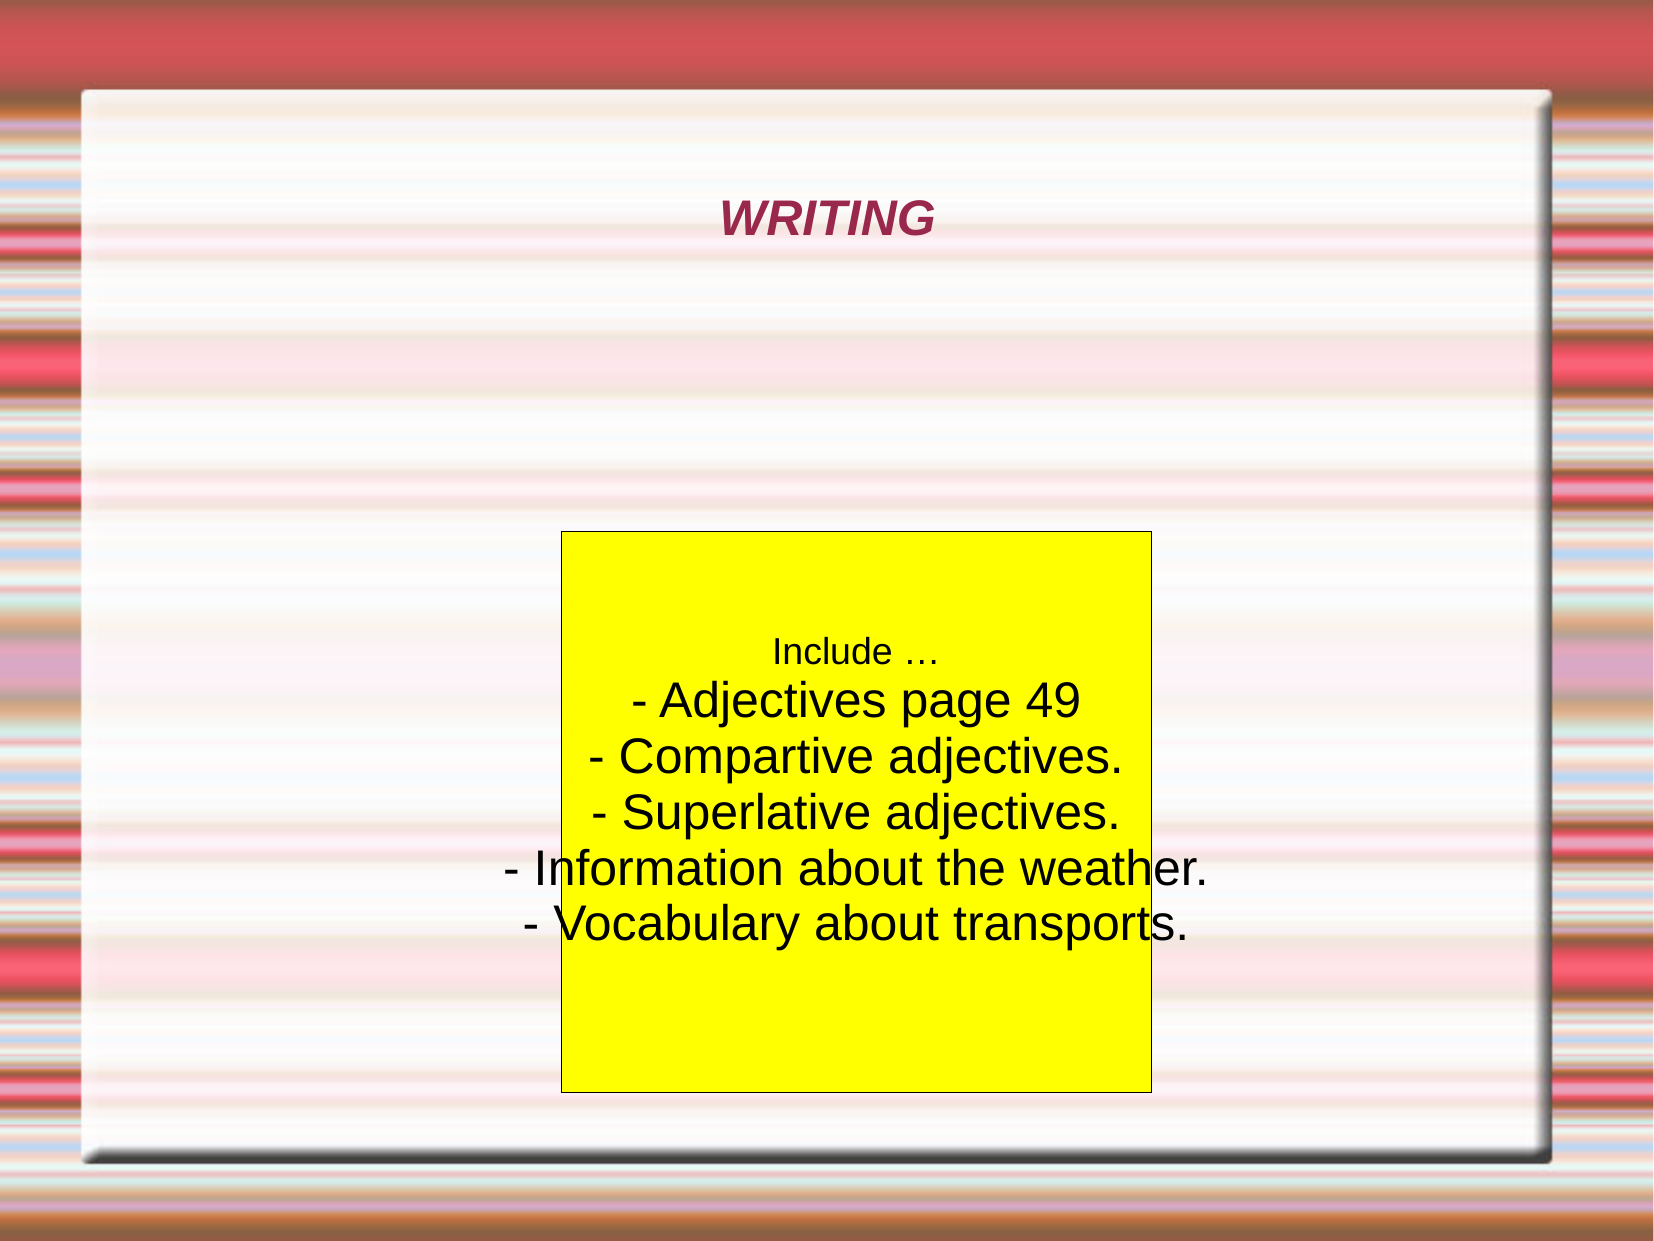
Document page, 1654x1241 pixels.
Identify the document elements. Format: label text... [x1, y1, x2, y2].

picture [0, 0, 1654, 1241]
title WRITING [121, 114, 1534, 322]
text_box Include … - Adjectives page 49 - Compartive adjectives. - Superlative adjectives. - Information about the weather. - Vocabulary about transports. [561, 531, 1152, 1093]
